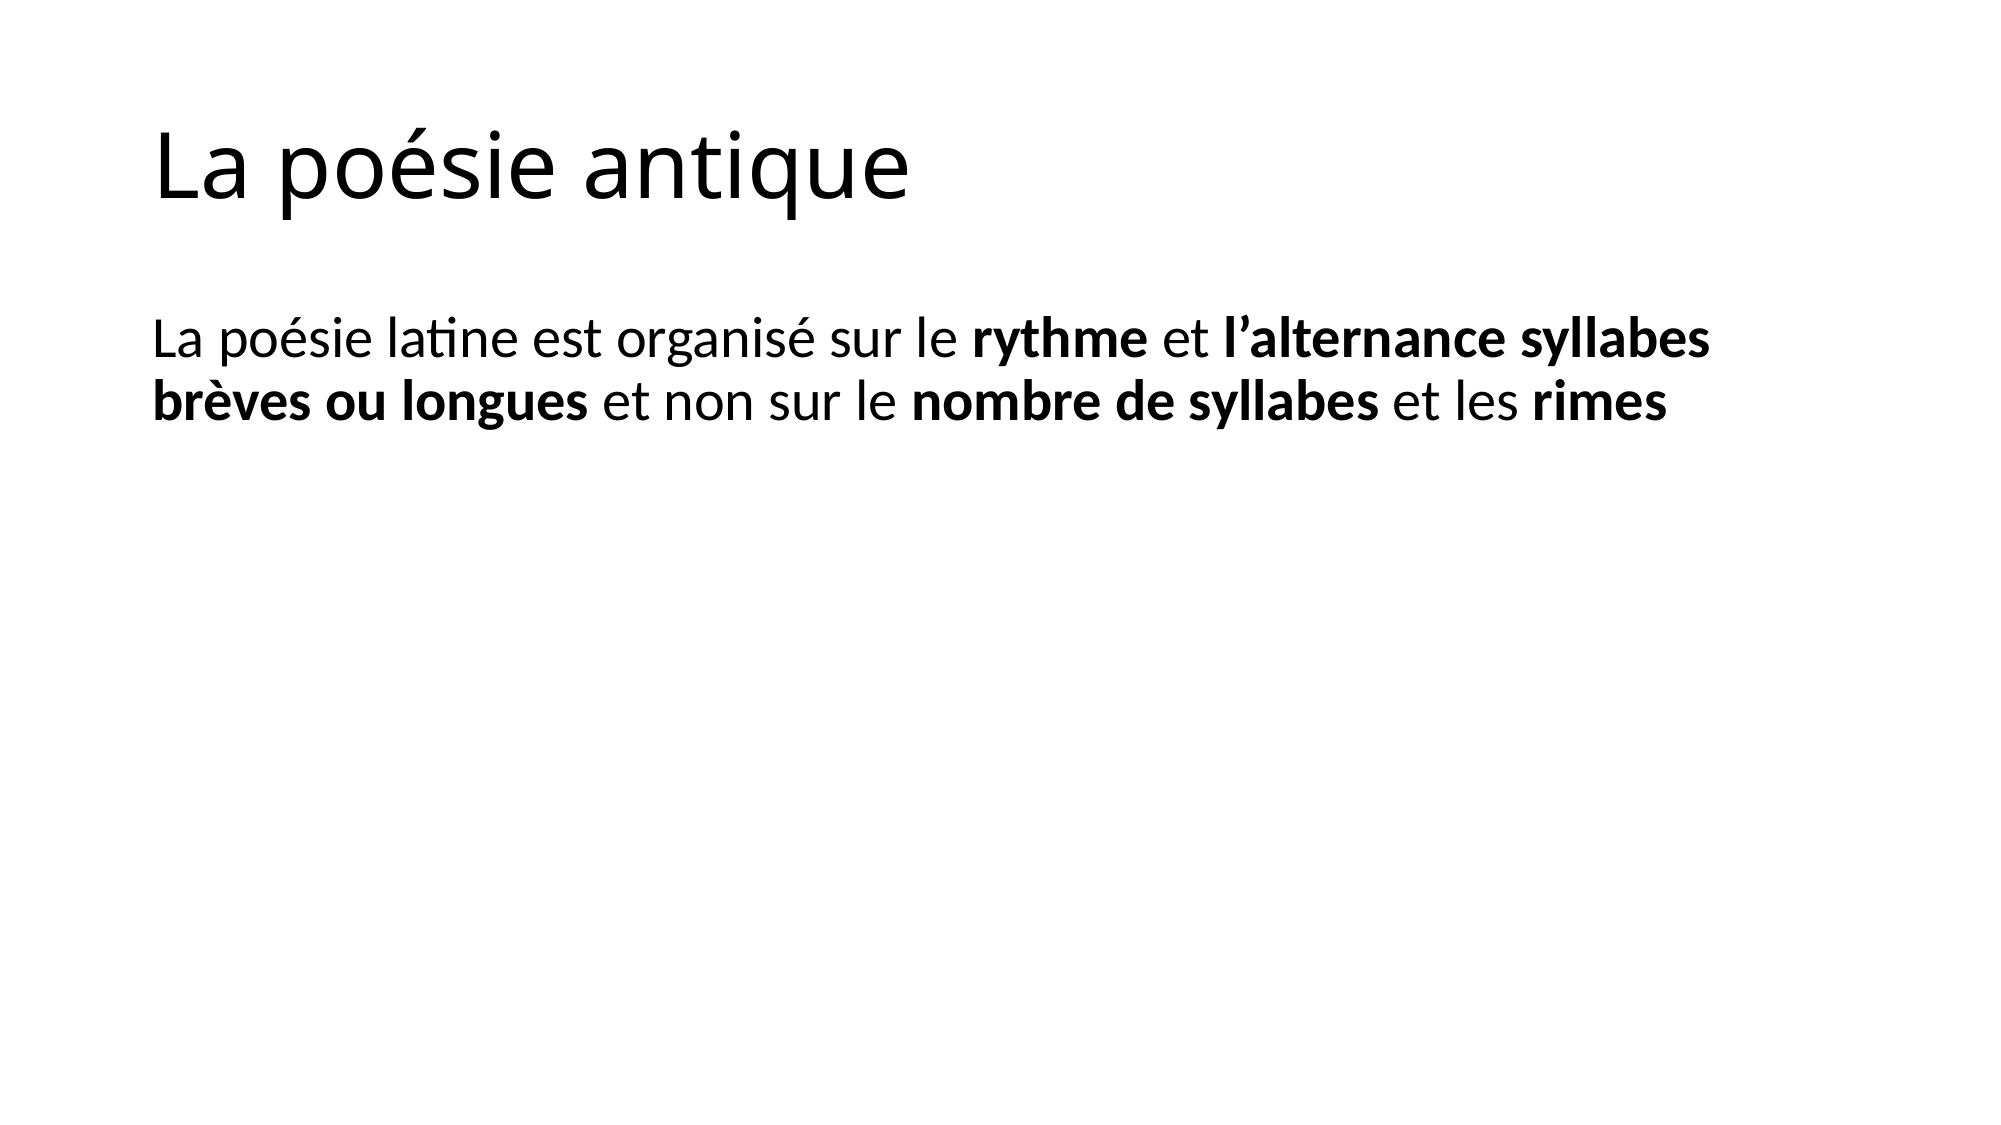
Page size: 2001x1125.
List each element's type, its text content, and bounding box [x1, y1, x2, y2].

title La poésie antique [137, 59, 1863, 278]
list La poésie latine est organisé sur le rythme et l’alternance syllabes brèves ou longues et non sur le nombre de syllabes et les rimes [137, 299, 1863, 1014]
